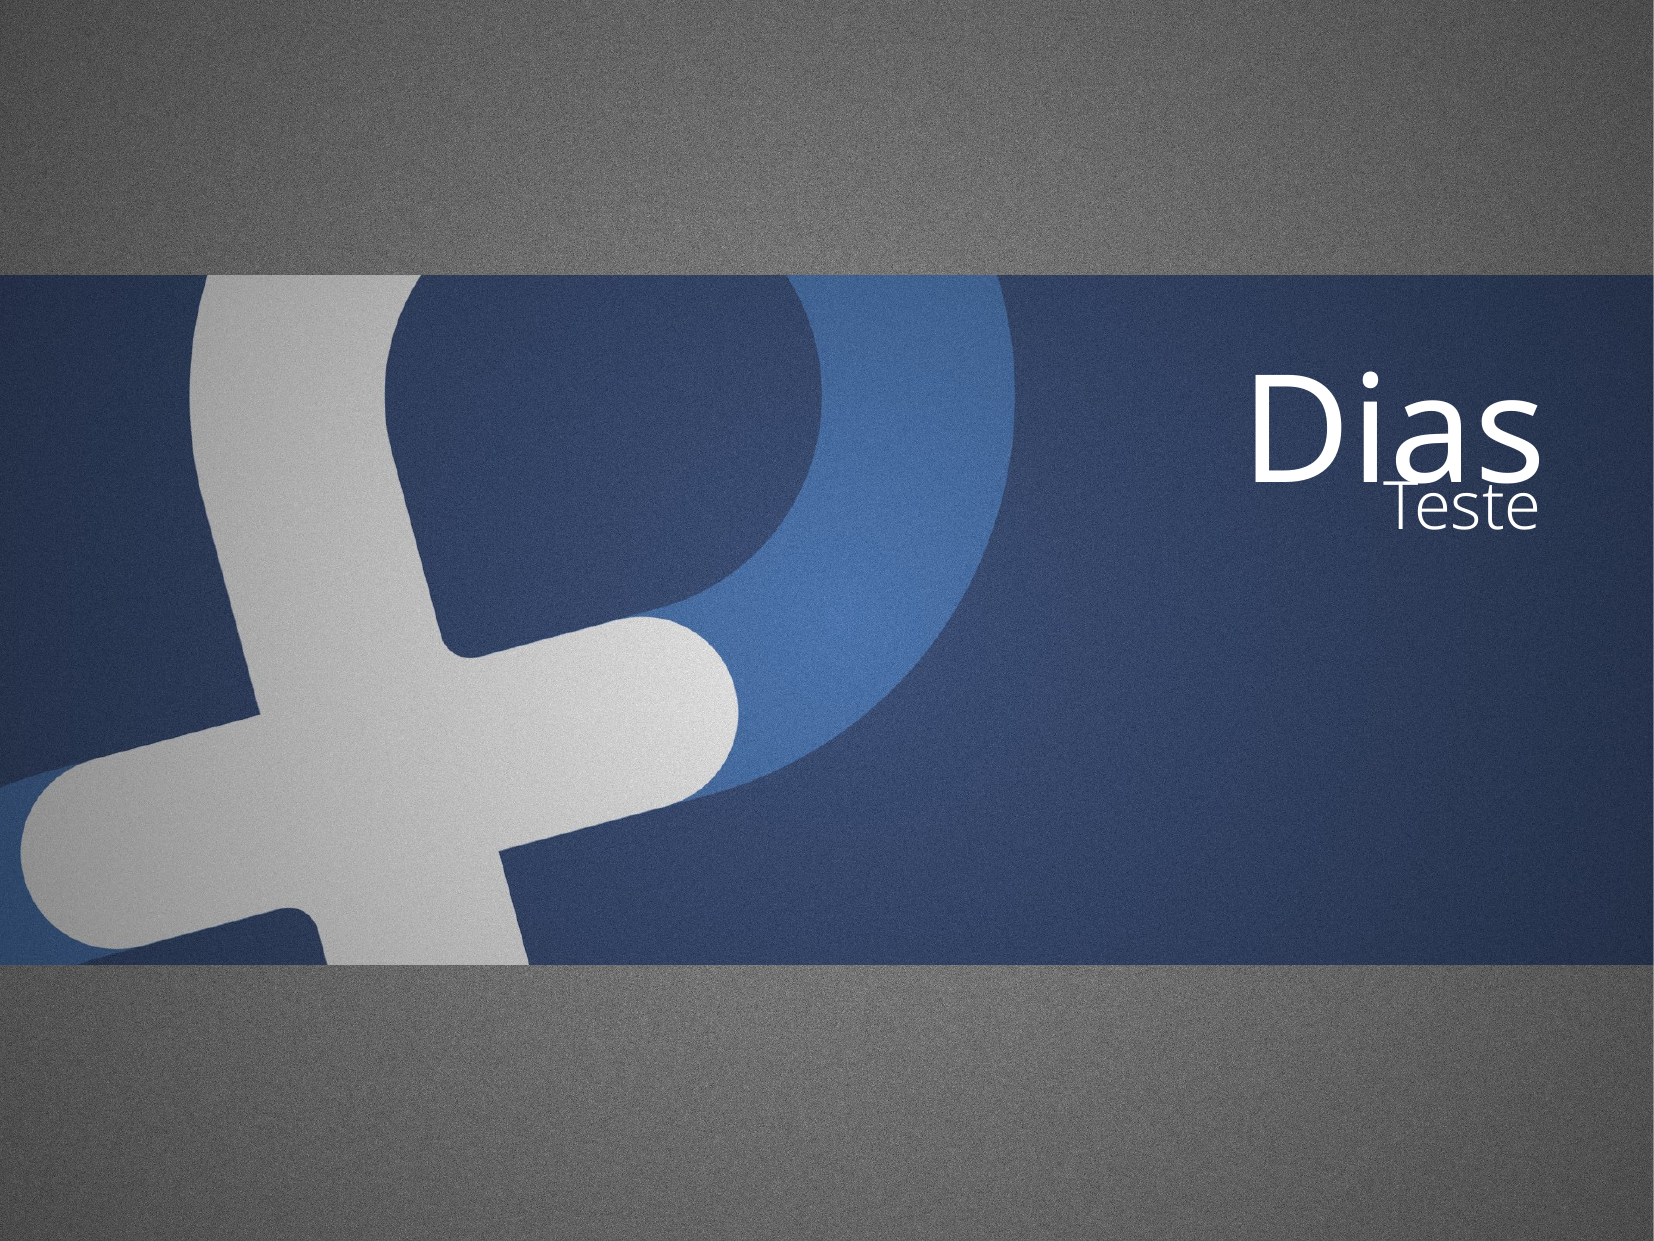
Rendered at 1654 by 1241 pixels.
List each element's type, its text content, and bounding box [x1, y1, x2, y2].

picture [0, 0, 1654, 1241]
text_box Dias [446, 315, 1561, 654]
text_box Teste [383, 458, 1542, 621]
